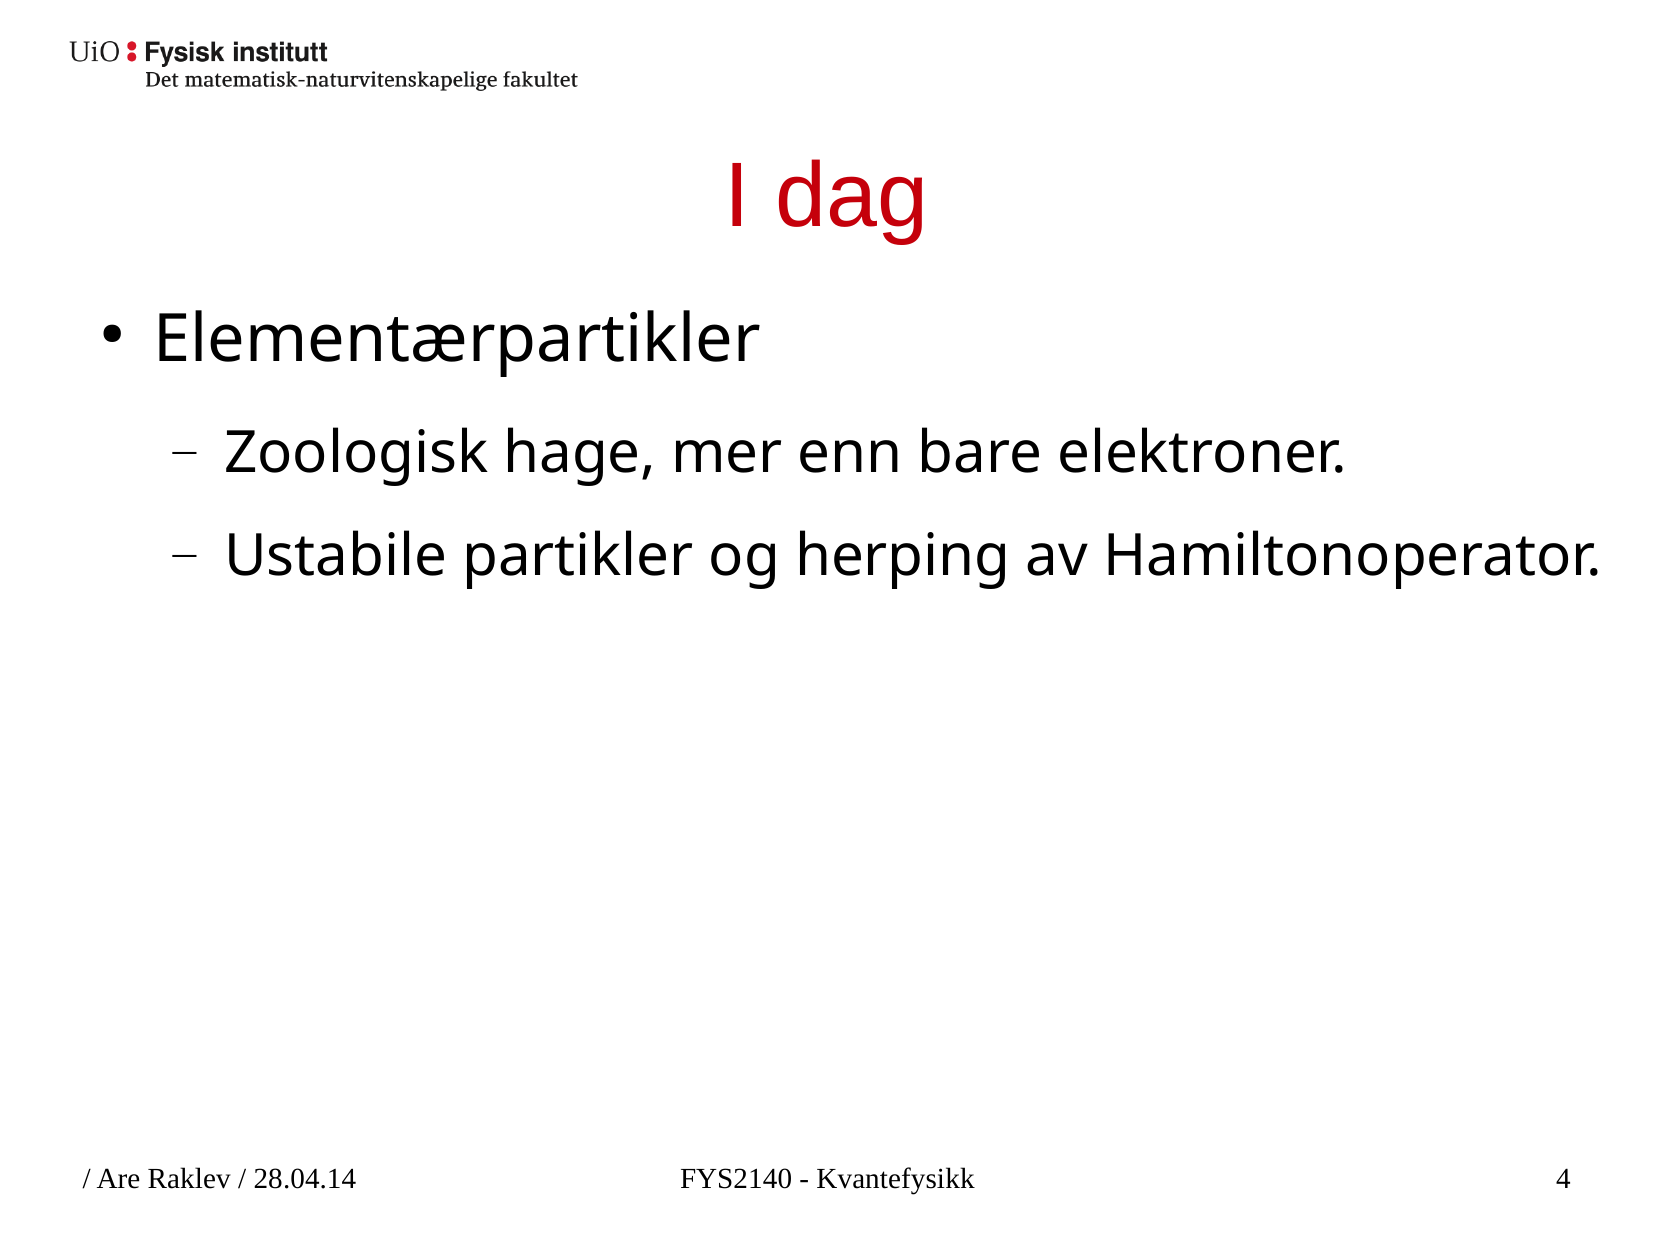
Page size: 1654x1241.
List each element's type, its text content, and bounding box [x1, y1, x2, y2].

list Elementærpartikler Zoologisk hage, mer enn bare elektroner. Ustabile partikler og herping av Hamiltonoperator. [82, 290, 1613, 1094]
title I dag [82, 90, 1571, 290]
picture [68, 37, 581, 93]
